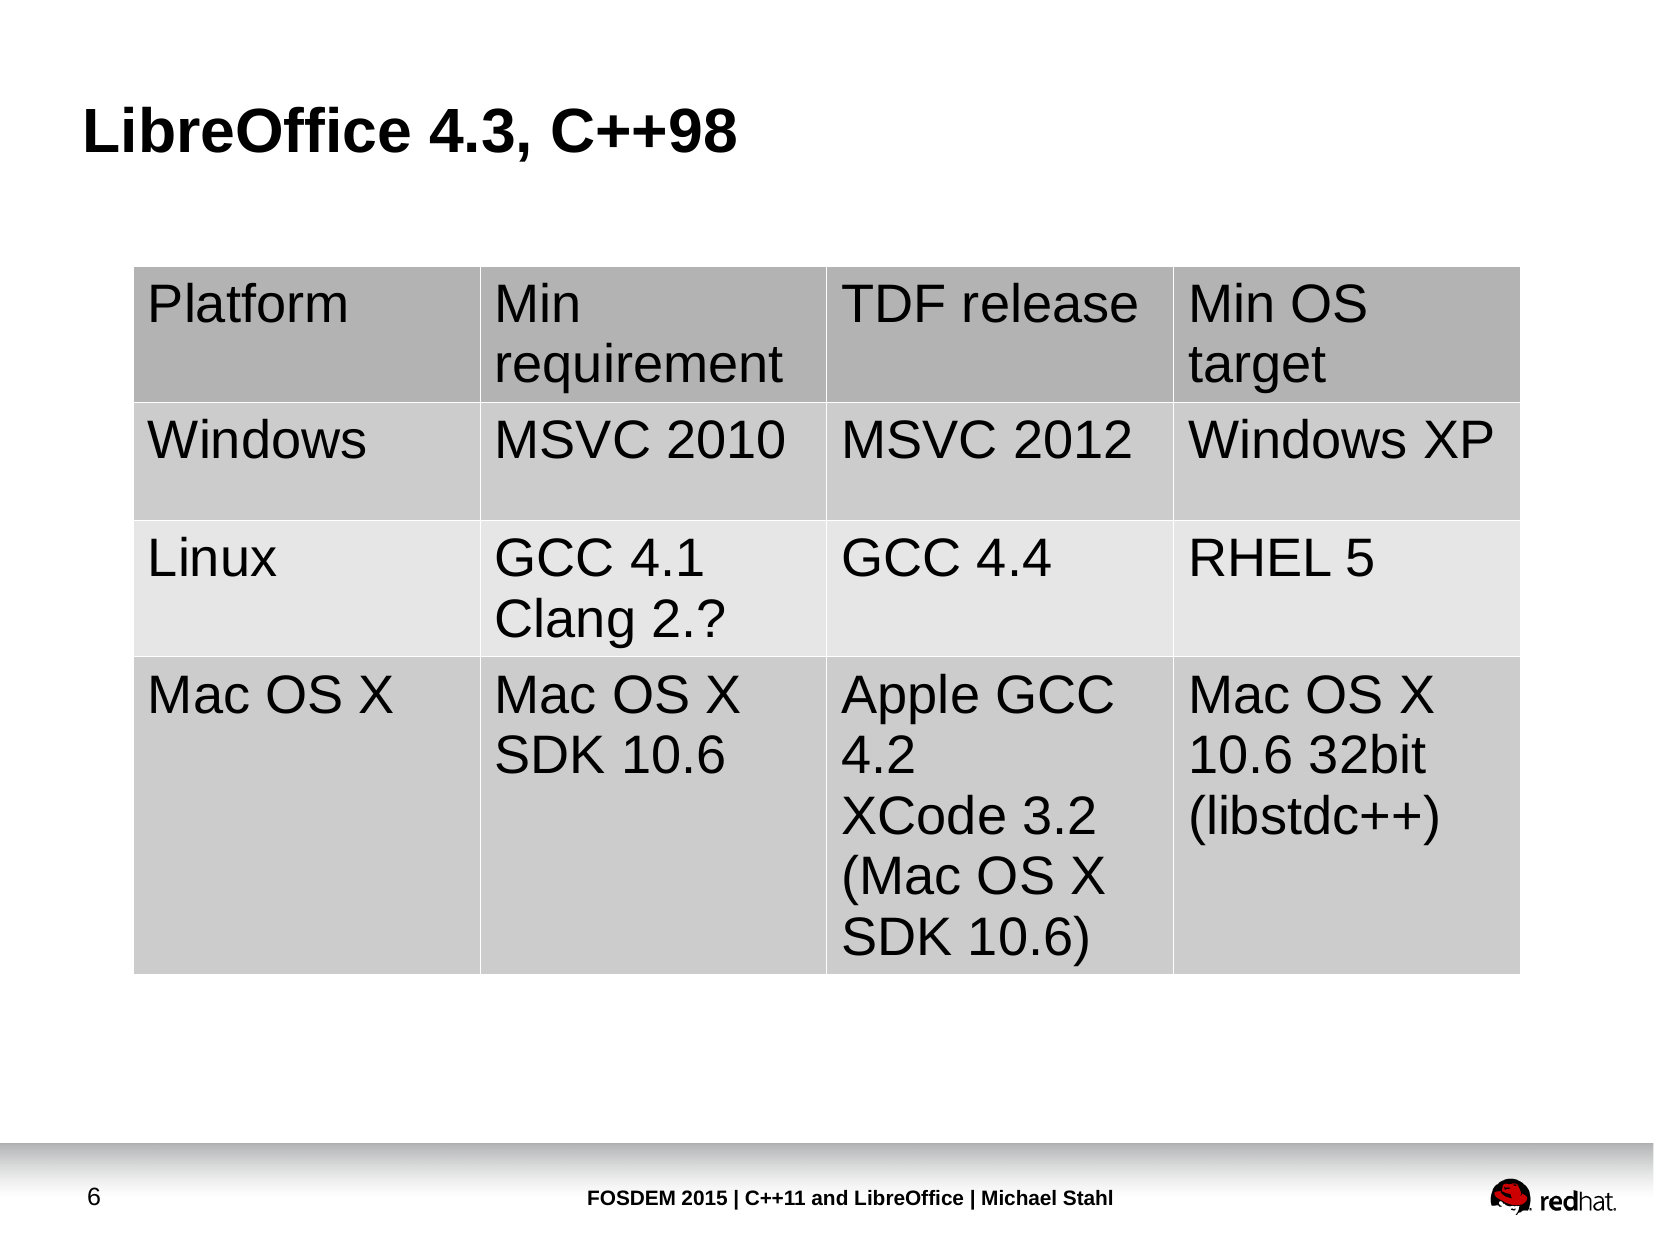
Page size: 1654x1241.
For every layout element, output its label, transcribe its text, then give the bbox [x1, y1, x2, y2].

title LibreOffice 4.3, C++98 [82, 37, 1571, 226]
table_cell GCC 4.4 [827, 521, 1173, 656]
table_header TDF release [827, 267, 1173, 402]
table_header Platform [134, 267, 480, 402]
table_cell MSVC 2012 [827, 403, 1173, 520]
table_cell RHEL 5 [1174, 521, 1520, 656]
table_header Min requirement [481, 267, 826, 402]
table_cell Windows XP [1174, 403, 1520, 520]
table_cell Apple GCC 4.2 XCode 3.2 (Mac OS X SDK 10.6) [827, 657, 1173, 974]
table_cell Linux [134, 521, 480, 656]
table_cell Mac OS X [134, 657, 480, 974]
table_cell Mac OS X SDK 10.6 [481, 657, 826, 974]
table_cell GCC 4.1 Clang 2.? [481, 521, 826, 656]
table_cell Mac OS X 10.6 32bit (libstdc++) [1174, 657, 1520, 974]
table_cell MSVC 2010 [481, 403, 826, 520]
picture [0, 1143, 1654, 1241]
table_cell Windows [134, 403, 480, 520]
table_header Min OS target [1174, 267, 1520, 402]
